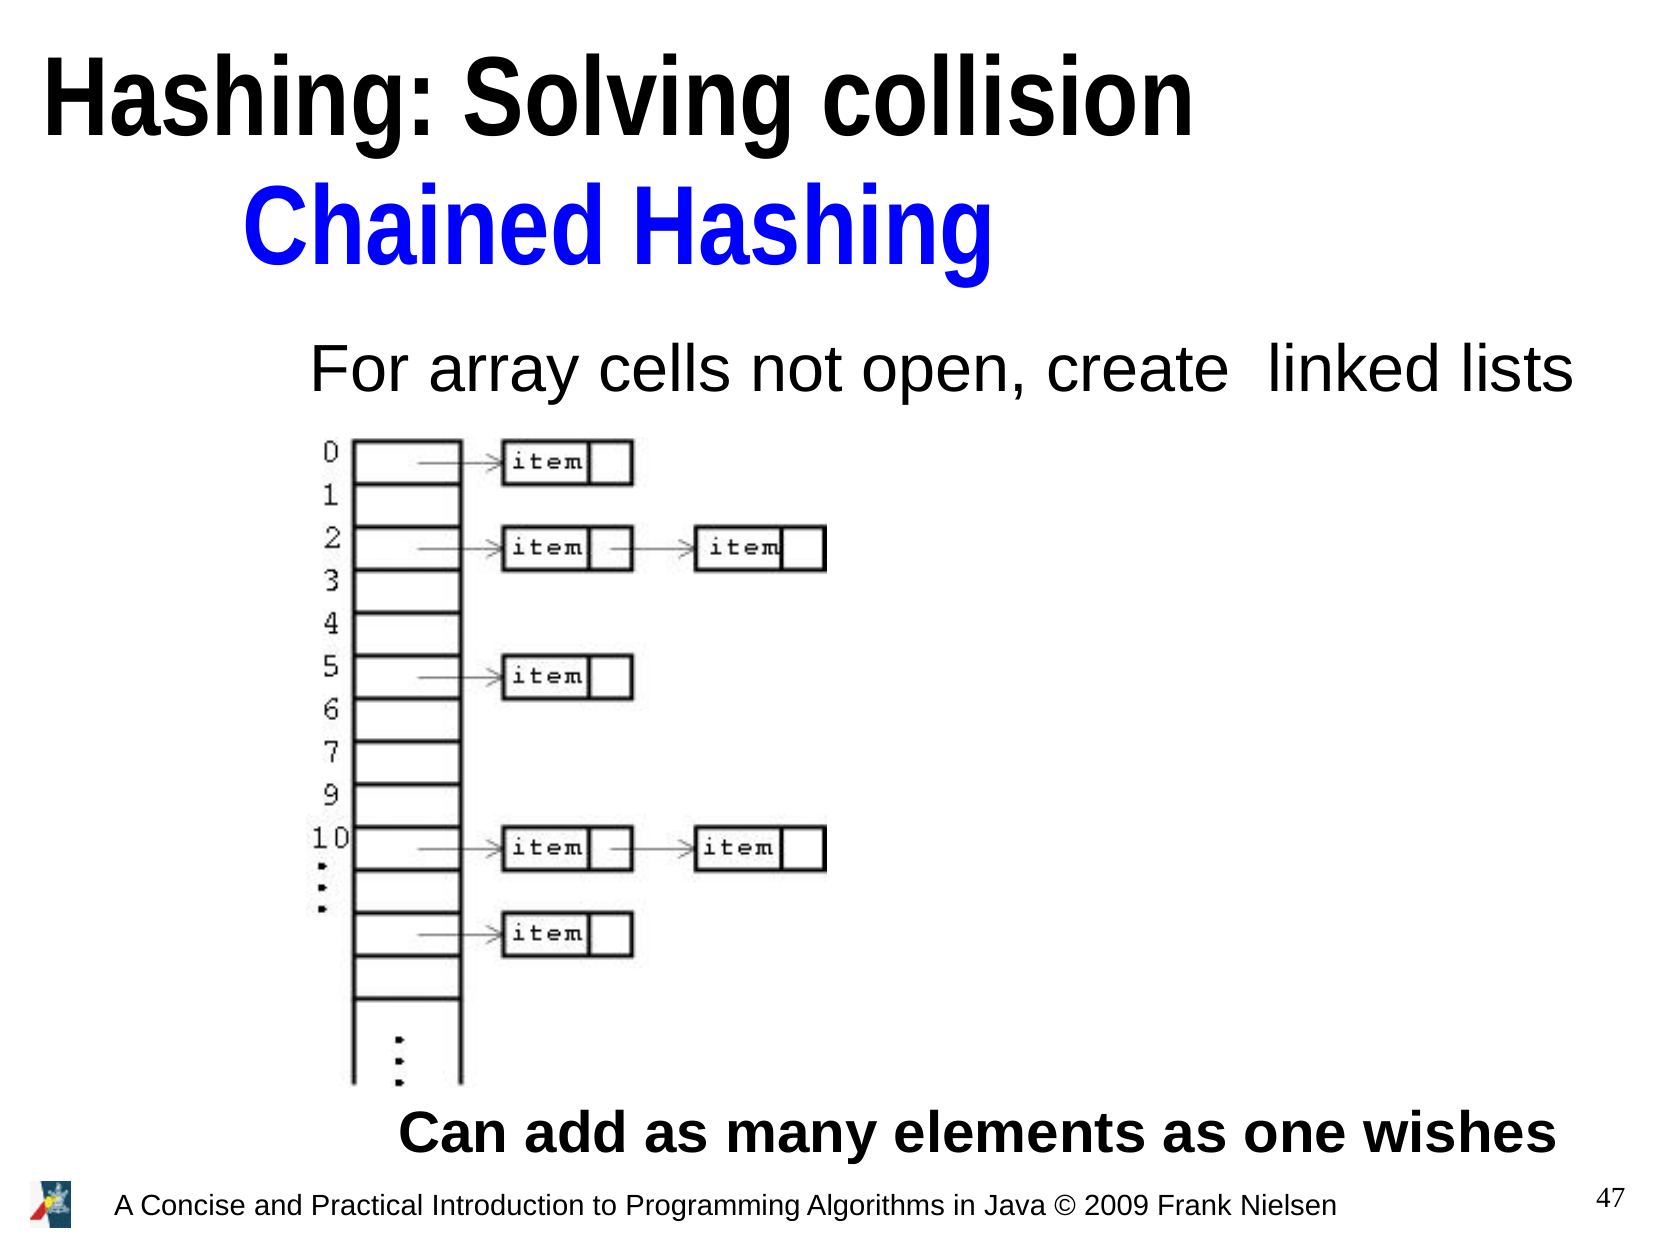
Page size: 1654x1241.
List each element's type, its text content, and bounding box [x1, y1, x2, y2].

text_box Can add as many elements as one wishes [383, 1092, 1574, 1174]
text_box Hashing: Solving collision Chained Hashing [27, 23, 1211, 296]
text_box [383, 826, 562, 898]
picture [29, 1181, 71, 1228]
picture [306, 437, 827, 1093]
text_box For array cells not open, create linked lists [295, 323, 1611, 414]
text_box [524, 324, 555, 396]
